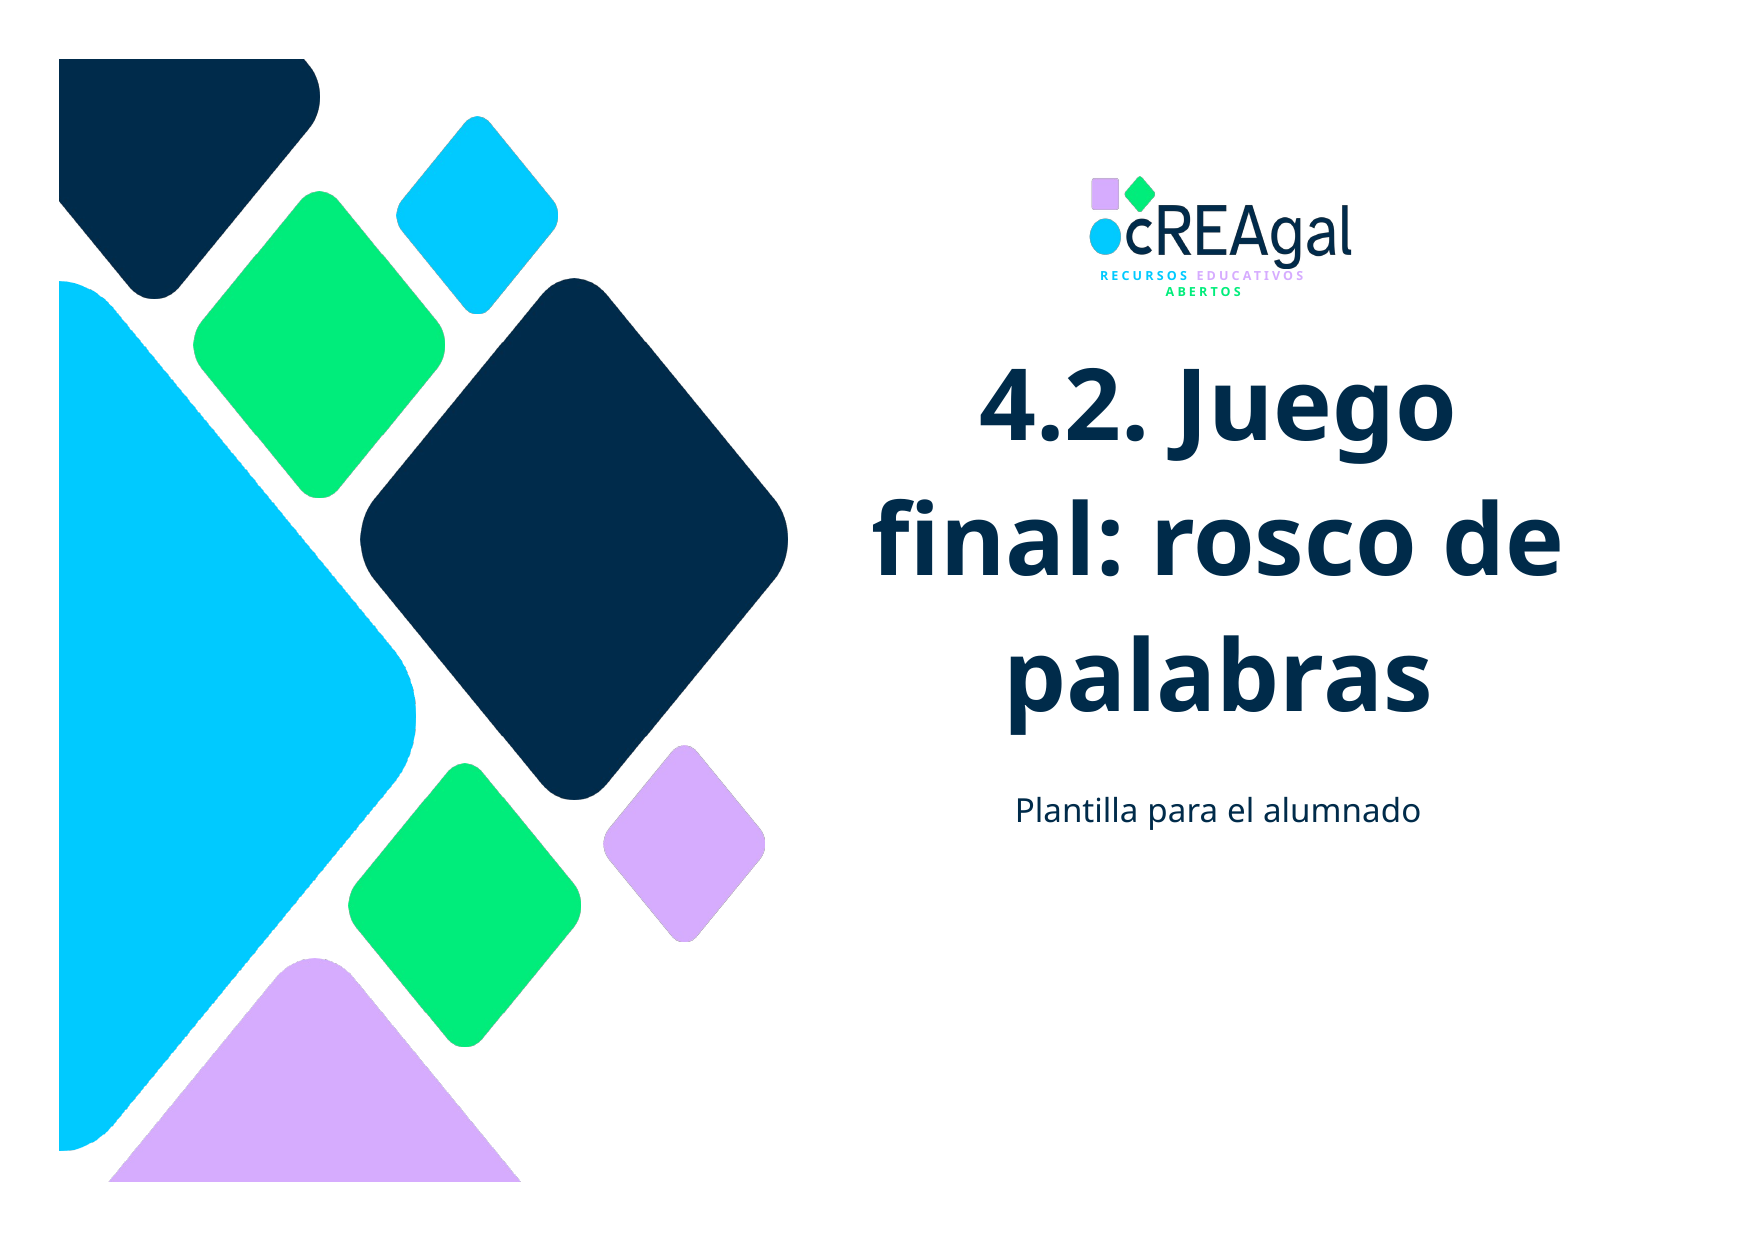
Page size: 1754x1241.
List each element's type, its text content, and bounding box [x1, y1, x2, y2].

picture [59, 59, 788, 1182]
picture [481, 116, 558, 208]
picture [1089, 176, 1352, 269]
title 4.2. Juego final: rosco de palabras [856, 351, 1581, 706]
list Plantilla para el alumnado [856, 706, 1581, 914]
